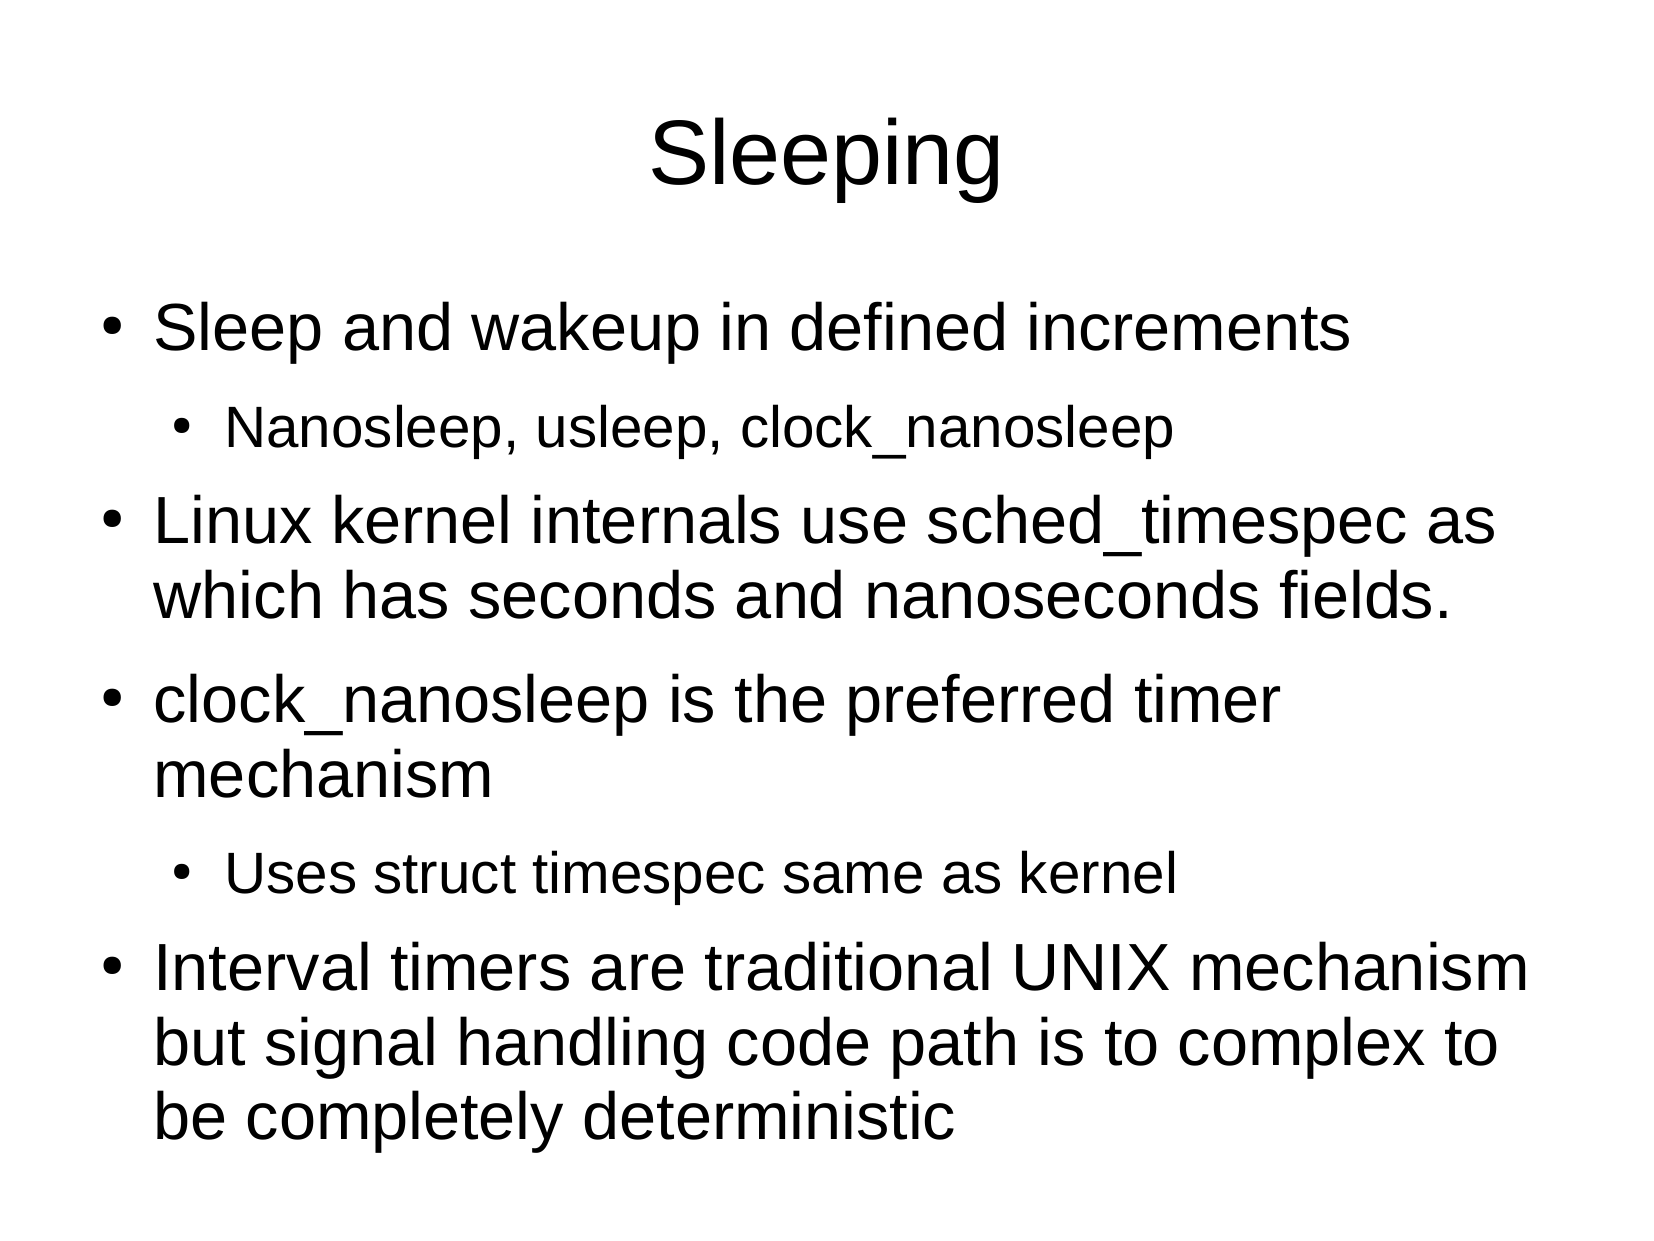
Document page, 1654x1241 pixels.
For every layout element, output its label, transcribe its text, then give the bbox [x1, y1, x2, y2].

title Sleeping [82, 56, 1571, 250]
list Sleep and wakeup in defined increments Nanosleep, usleep, clock_nanosleep Linux kernel internals use sched_timespec as which has seconds and nanoseconds fields. clock_nanosleep is the preferred timer mechanism Uses struct timespec same as kernel Interval timers are traditional UNIX mechanism but signal handling code path is to complex to be completely deterministic [82, 290, 1571, 1155]
